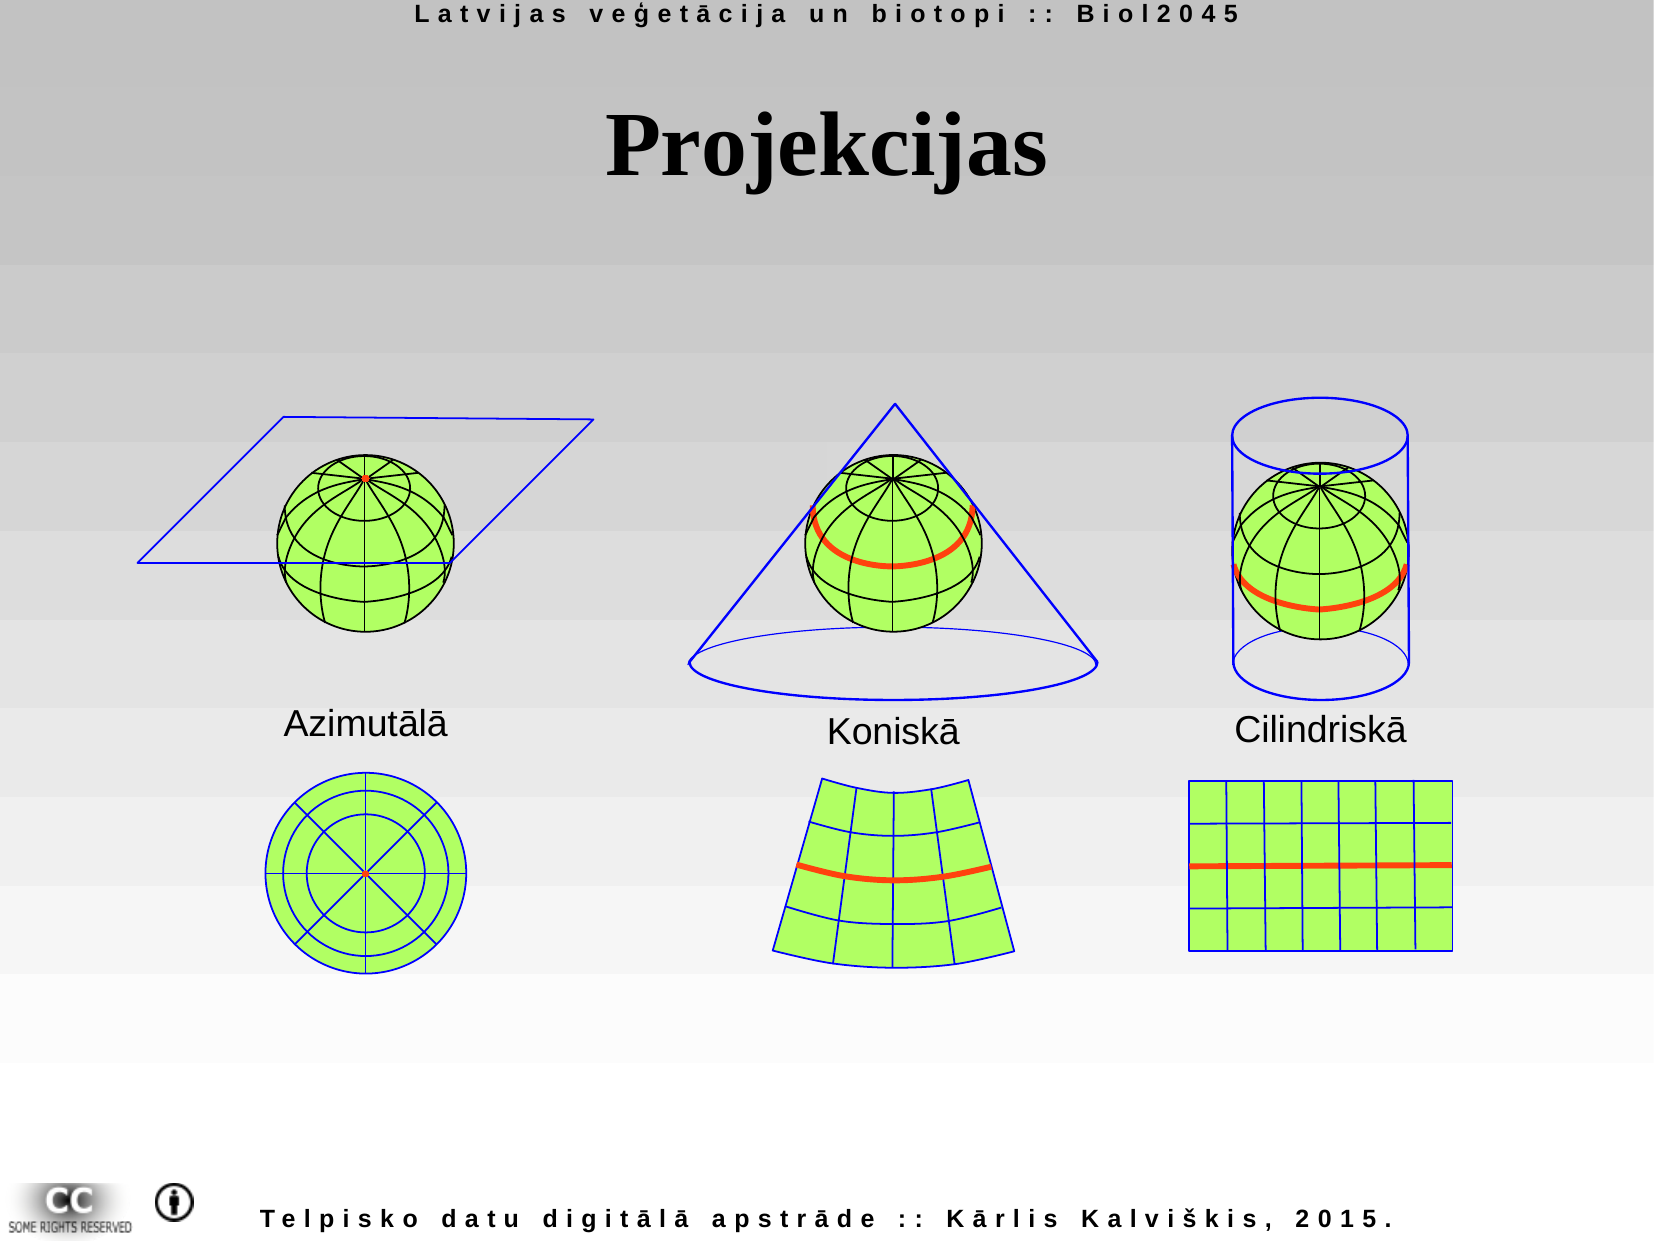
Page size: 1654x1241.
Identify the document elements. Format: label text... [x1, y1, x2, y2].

text_box [1269, 472, 1285, 480]
text_box [380, 456, 392, 460]
text_box [1341, 909, 1376, 951]
text_box [410, 817, 447, 873]
text_box [1303, 869, 1338, 907]
text_box [410, 874, 447, 929]
text_box [1234, 480, 1407, 640]
text_box [870, 457, 892, 477]
text_box [279, 564, 452, 632]
text_box [847, 834, 892, 877]
text_box [1341, 869, 1375, 906]
text_box [265, 804, 305, 873]
title Projekcijas [0, 1, 1654, 287]
text_box [840, 880, 892, 923]
text_box [296, 772, 467, 943]
text_box [895, 834, 941, 877]
text_box [945, 868, 1015, 965]
text_box [285, 818, 321, 873]
text_box [366, 935, 436, 974]
text_box [326, 463, 356, 476]
text_box [894, 880, 947, 923]
text_box [310, 792, 365, 829]
text_box [1228, 869, 1264, 907]
text_box [1266, 825, 1301, 863]
text_box [366, 918, 421, 955]
text_box [1377, 780, 1413, 822]
text_box [894, 457, 915, 477]
text_box Koniskā [826, 710, 961, 753]
text_box [785, 868, 843, 919]
text_box [1340, 780, 1374, 822]
text_box [1266, 869, 1301, 907]
text_box [265, 874, 305, 943]
text_box [1188, 910, 1226, 951]
text_box [817, 479, 832, 498]
text_box [1378, 909, 1453, 951]
text_box [374, 464, 402, 476]
text_box [772, 908, 837, 964]
text_box [310, 918, 365, 955]
text_box Azimutālā [283, 702, 448, 745]
text_box [1328, 473, 1357, 484]
text_box [834, 922, 891, 968]
text_box [798, 823, 849, 872]
text_box [277, 473, 454, 562]
text_box [933, 780, 980, 830]
text_box [1321, 465, 1342, 472]
text_box [844, 459, 865, 472]
text_box [1281, 473, 1312, 484]
text_box Cilindriskā [1234, 708, 1407, 751]
text_box [1275, 483, 1364, 527]
text_box [1377, 824, 1413, 862]
text_box [1267, 909, 1301, 951]
text_box [854, 463, 885, 476]
text_box [848, 476, 937, 519]
text_box [1354, 471, 1372, 480]
text_box [1340, 825, 1375, 862]
text_box [1378, 869, 1414, 906]
text_box [1415, 780, 1453, 906]
text_box [908, 456, 920, 460]
text_box [810, 778, 855, 830]
text_box [1306, 475, 1319, 484]
text_box [852, 788, 892, 834]
text_box [1298, 465, 1319, 472]
text_box [308, 816, 423, 931]
text_box [921, 459, 945, 473]
text_box [1229, 910, 1264, 951]
text_box [1321, 475, 1334, 484]
text_box [320, 457, 409, 519]
picture [0, 287, 1654, 1241]
text_box [805, 474, 982, 632]
text_box [313, 459, 337, 472]
text_box [902, 464, 930, 476]
text_box [939, 824, 991, 873]
text_box [394, 459, 417, 473]
text_box [1228, 780, 1337, 822]
text_box [1228, 825, 1263, 863]
text_box [366, 792, 422, 829]
text_box [894, 923, 953, 968]
text_box [895, 789, 935, 834]
text_box [1303, 825, 1338, 862]
text_box [296, 934, 365, 974]
text_box [1188, 780, 1226, 907]
text_box [285, 874, 321, 929]
text_box [1304, 909, 1339, 951]
